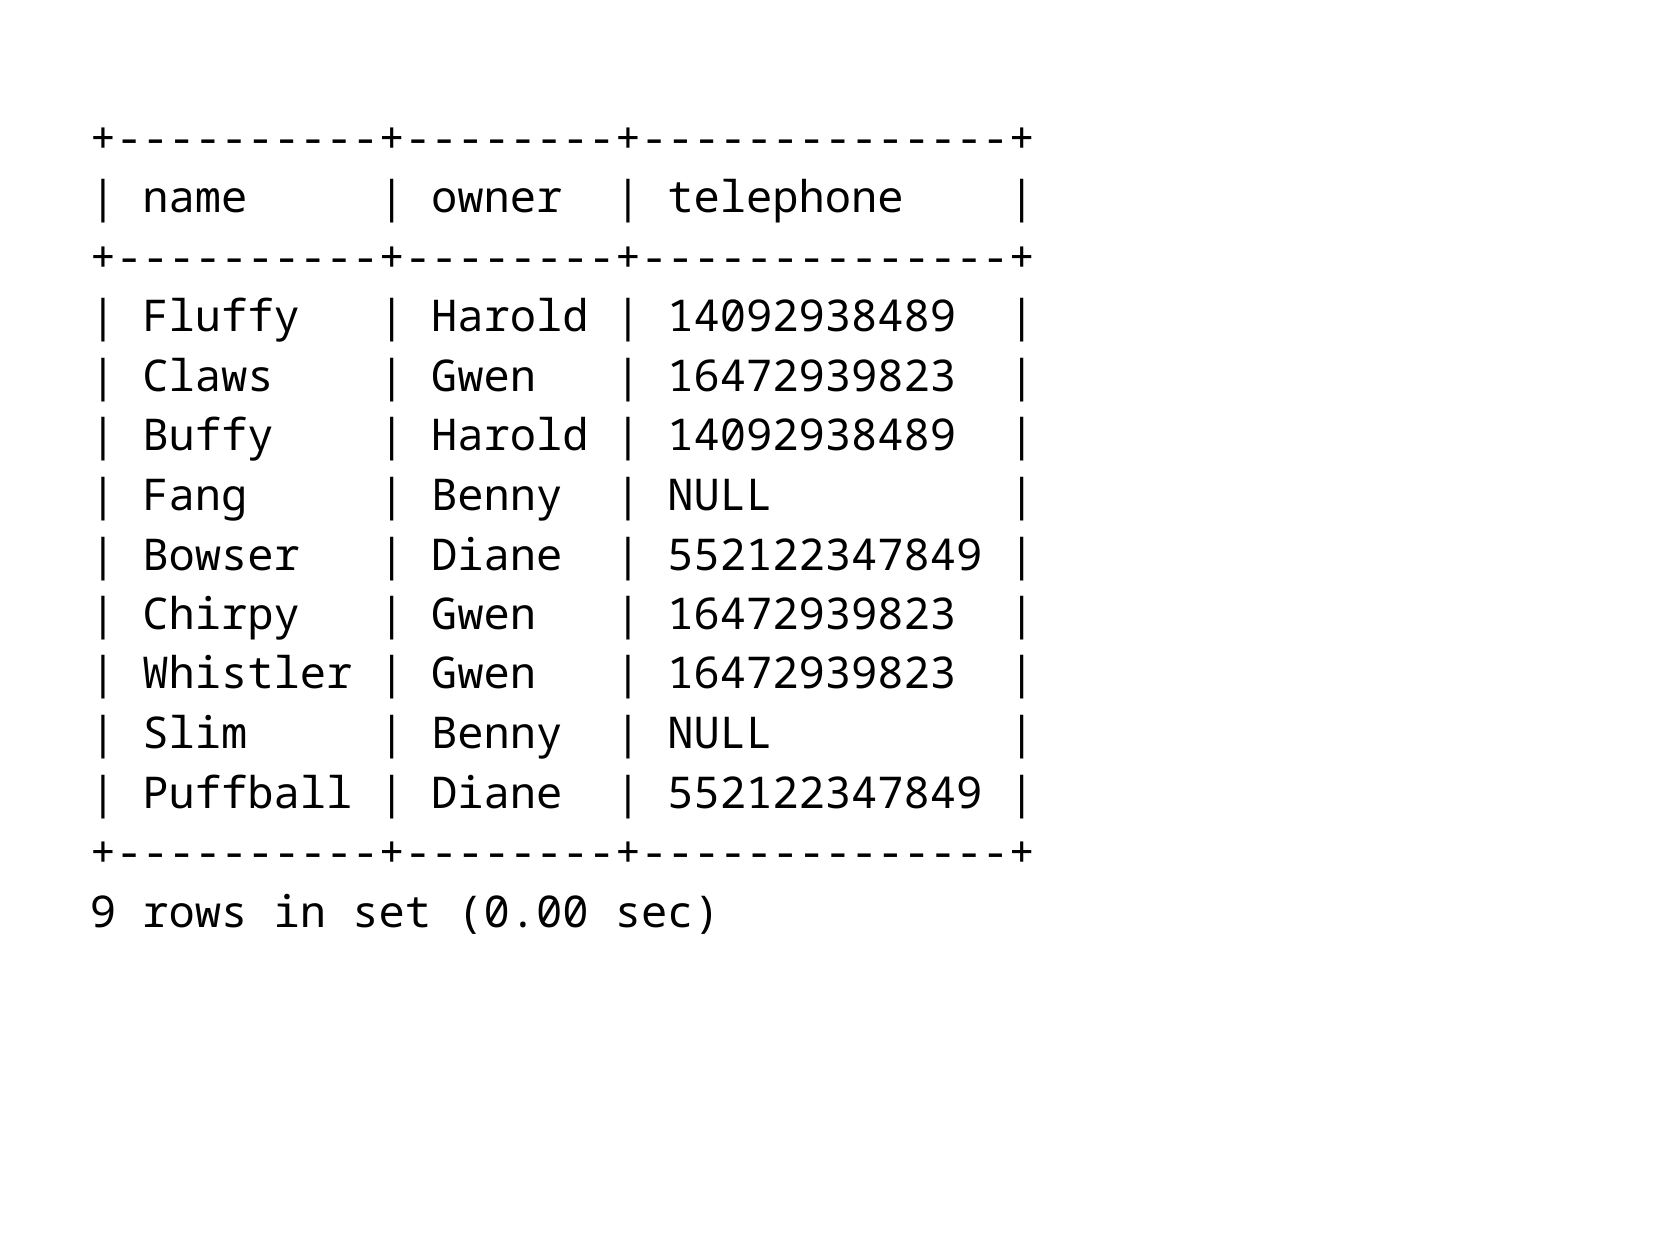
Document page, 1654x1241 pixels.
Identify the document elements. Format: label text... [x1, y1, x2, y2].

text_box +----------+--------+--------------+ | name | owner | telephone | +----------+--------+--------------+ | Fluffy | Harold | 14092938489 | | Claws | Gwen | 16472939823 | | Buffy | Harold | 14092938489 | | Fang | Benny | NULL | | Bowser | Diane | 552122347849 | | Chirpy | Gwen | 16472939823 | | Whistler | Gwen | 16472939823 | | Slim | Benny | NULL | | Puffball | Diane | 552122347849 | +----------+--------+--------------+ 9 rows in set (0.00 sec) [75, 99, 1238, 835]
